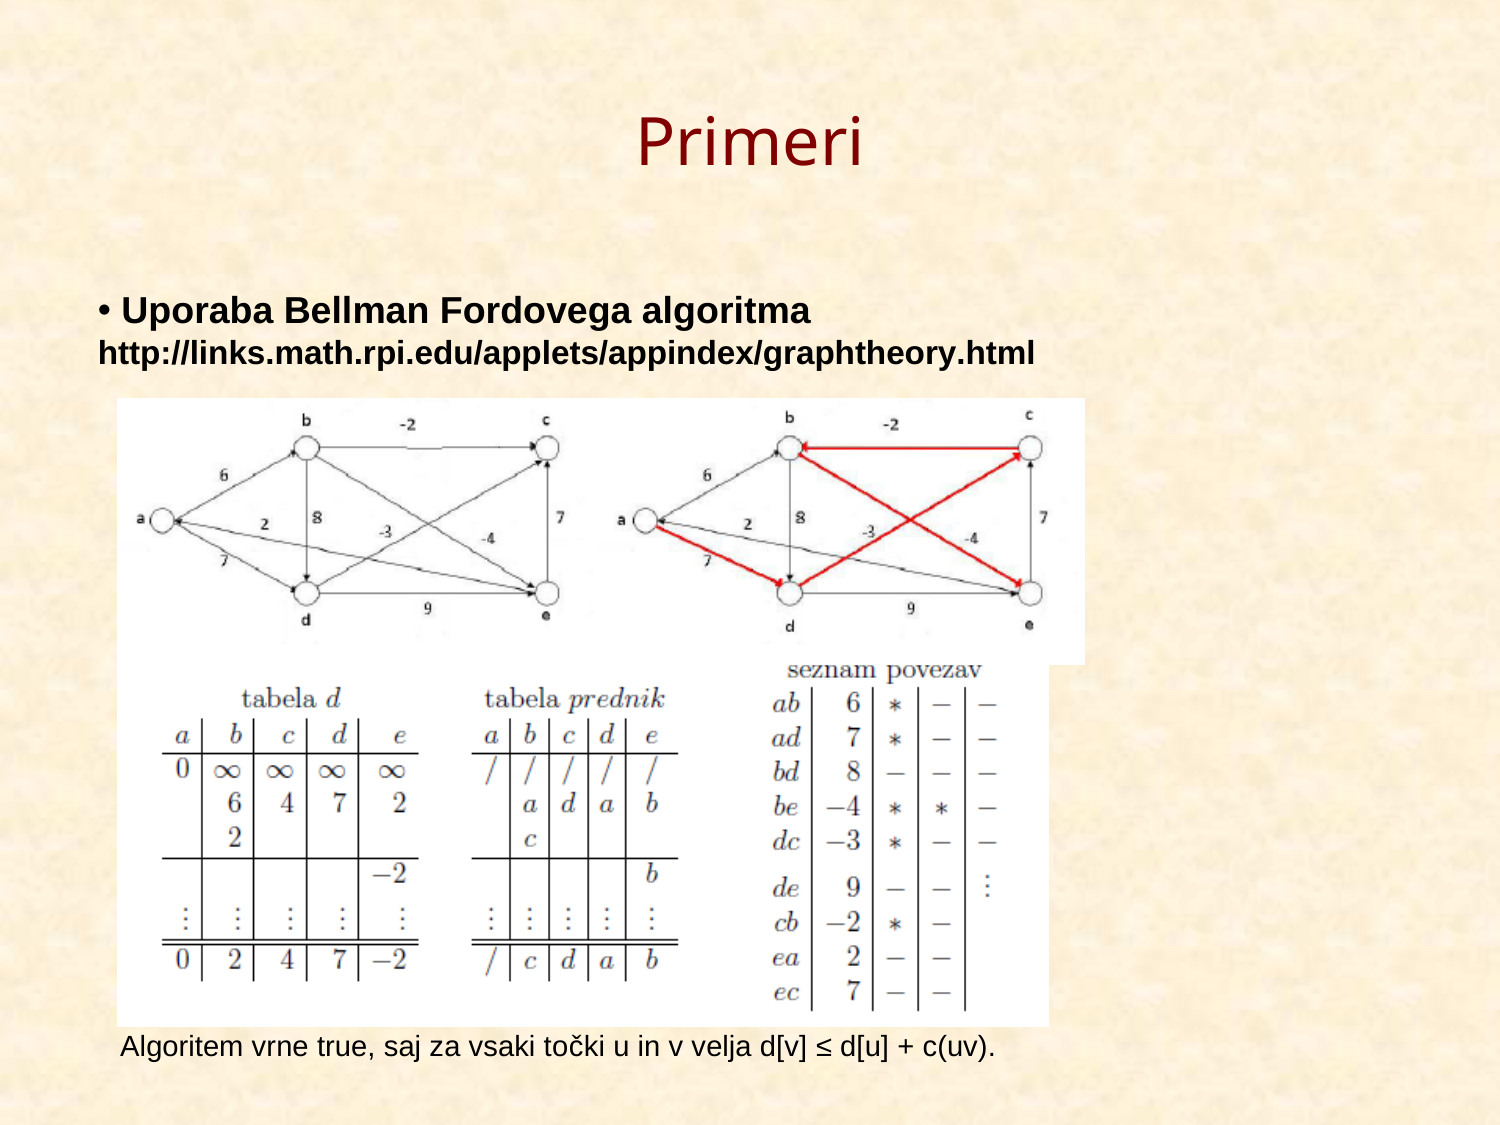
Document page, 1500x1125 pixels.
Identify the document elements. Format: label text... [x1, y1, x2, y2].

title Primeri [75, 45, 1426, 233]
text_box Algoritem vrne true, saj za vsaki točki u in v velja d[v] ≤ d[u] + c(uv). [105, 1019, 1231, 1070]
text_box Uporaba Bellman Fordovega algoritma http://links.math.rpi.edu/applets/appindex/graphtheory.html [83, 278, 1052, 1058]
picture [0, 0, 1500, 1125]
